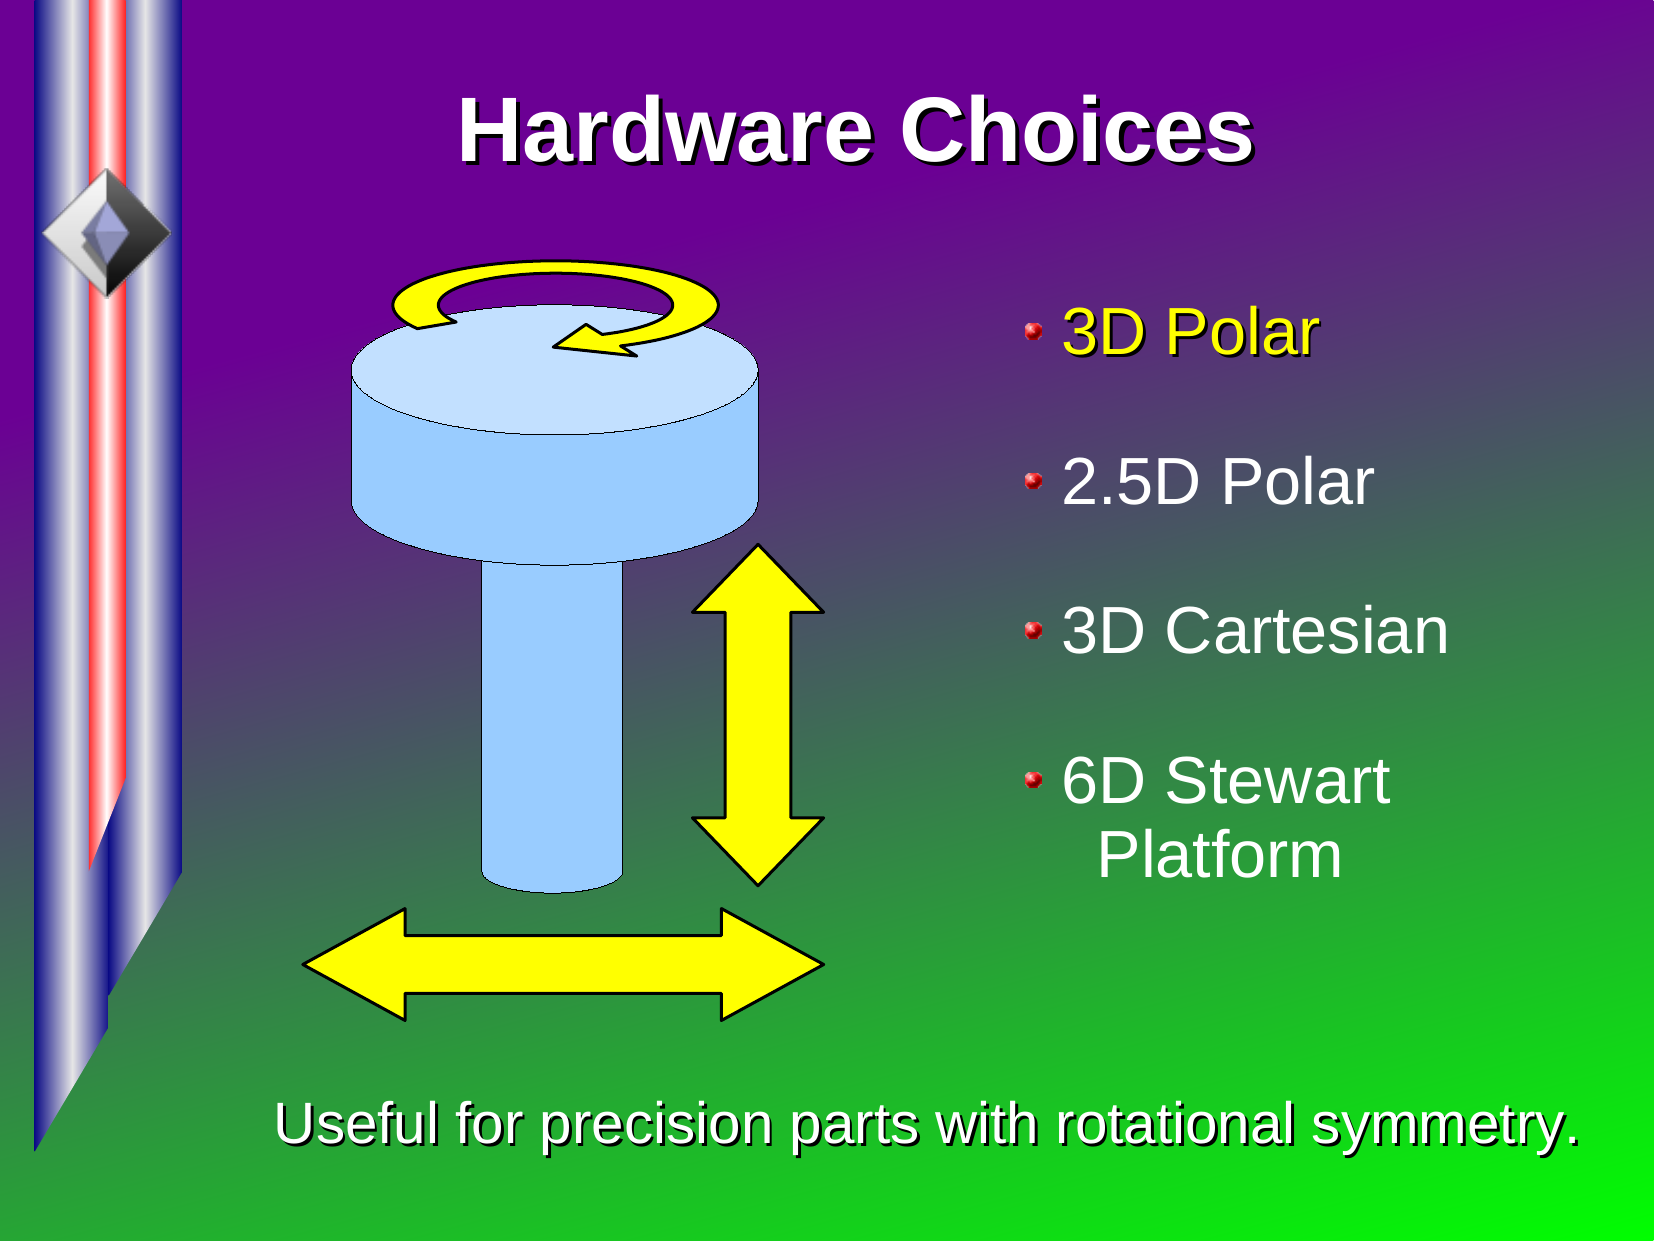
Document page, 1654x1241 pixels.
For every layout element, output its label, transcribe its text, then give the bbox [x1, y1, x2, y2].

title Useful for precision parts with rotational symmetry. [250, 1047, 1598, 1200]
text_box [302, 908, 824, 1021]
subtitle 3D Polar 2.5D Polar 3D Cartesian 6D Stewart Platform [954, 256, 1625, 930]
text_box [351, 372, 759, 894]
text_box [392, 260, 719, 357]
title Hardware Choices [123, 26, 1536, 234]
text_box [692, 544, 824, 886]
picture [40, 165, 174, 299]
